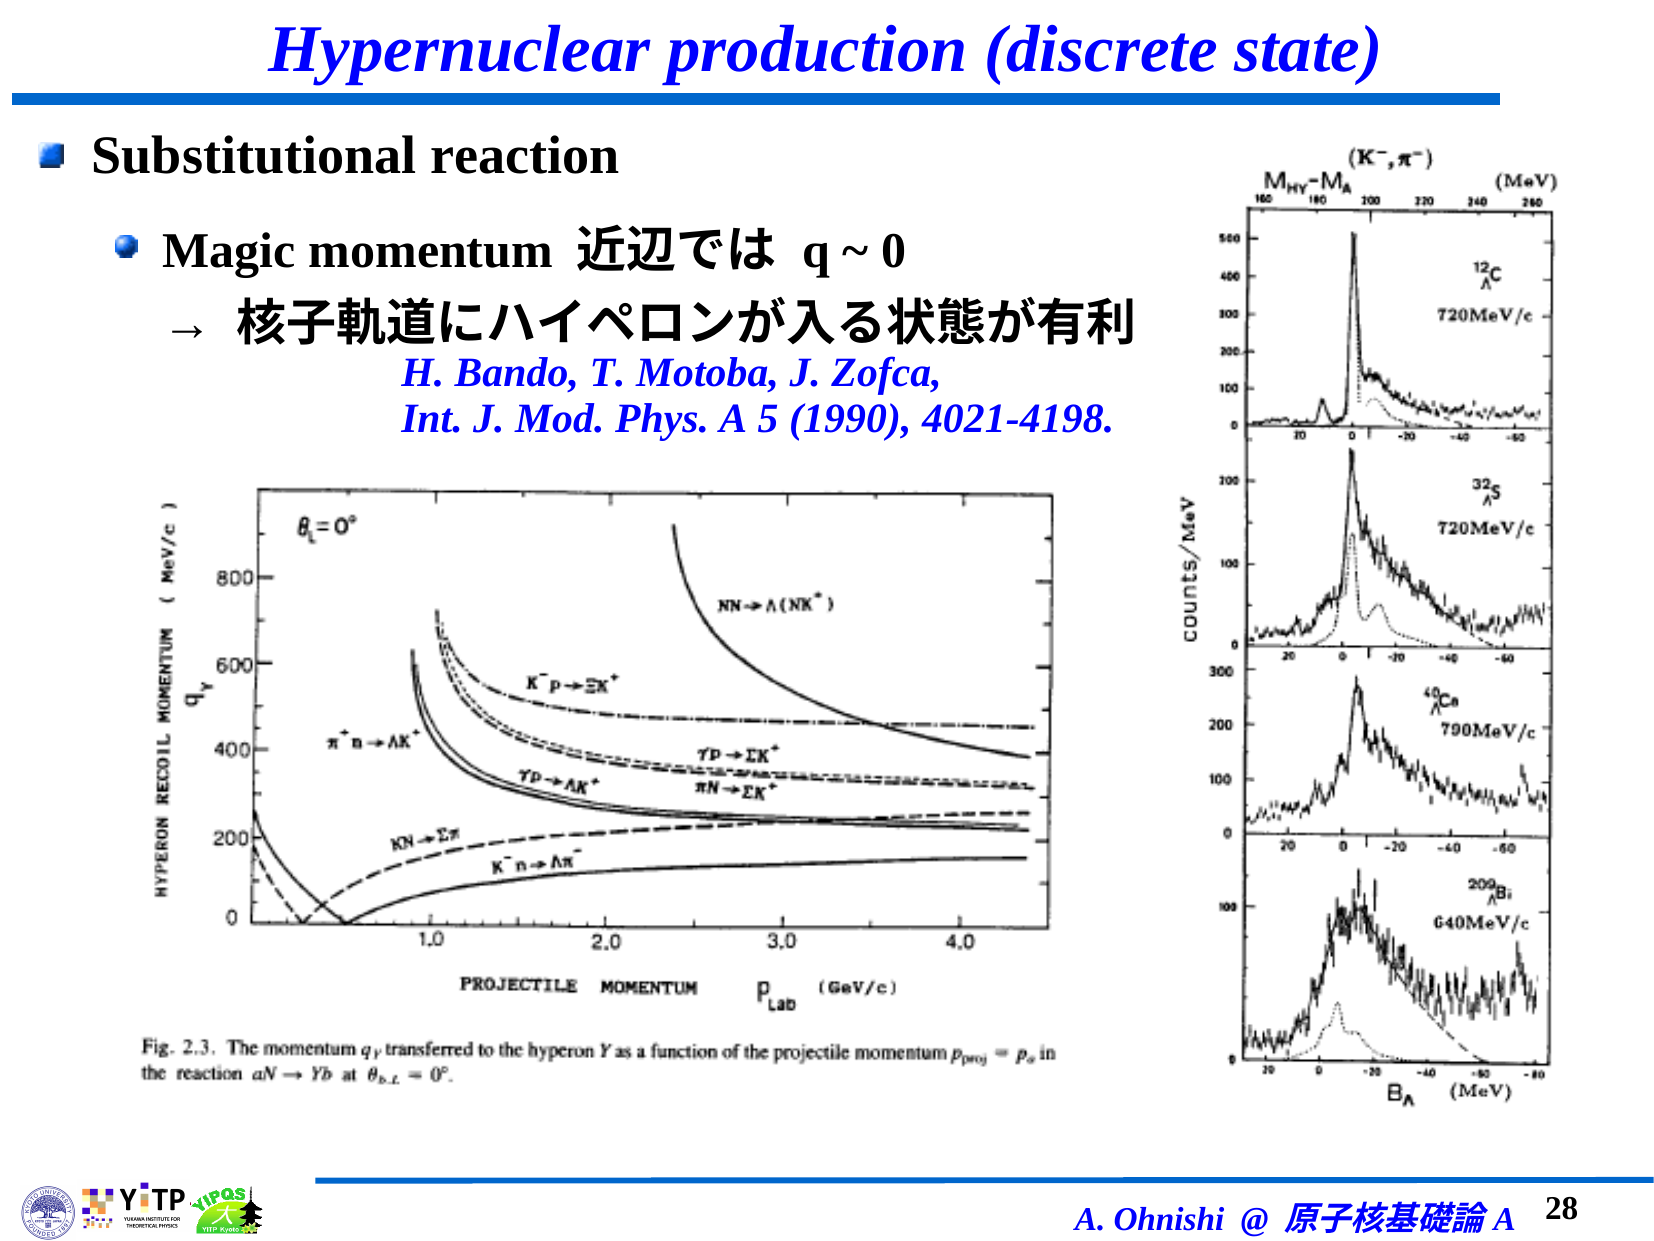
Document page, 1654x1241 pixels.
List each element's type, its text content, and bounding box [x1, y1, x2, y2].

list Substitutional reaction Magic momentum 近辺では q ~ 0 → 核子軌道にハイペロンが入る状態が有利 [20, 124, 1621, 1137]
picture [1156, 125, 1609, 1128]
picture [20, 1185, 76, 1241]
picture [113, 433, 1114, 1116]
text_box H. Bando, T. Motoba, J. Zofca, Int. J. Mod. Phys. A 5 (1990), 4021-4198. [401, 349, 1116, 443]
title Hypernuclear production (discrete state) [0, 0, 1654, 99]
picture [77, 1179, 263, 1234]
